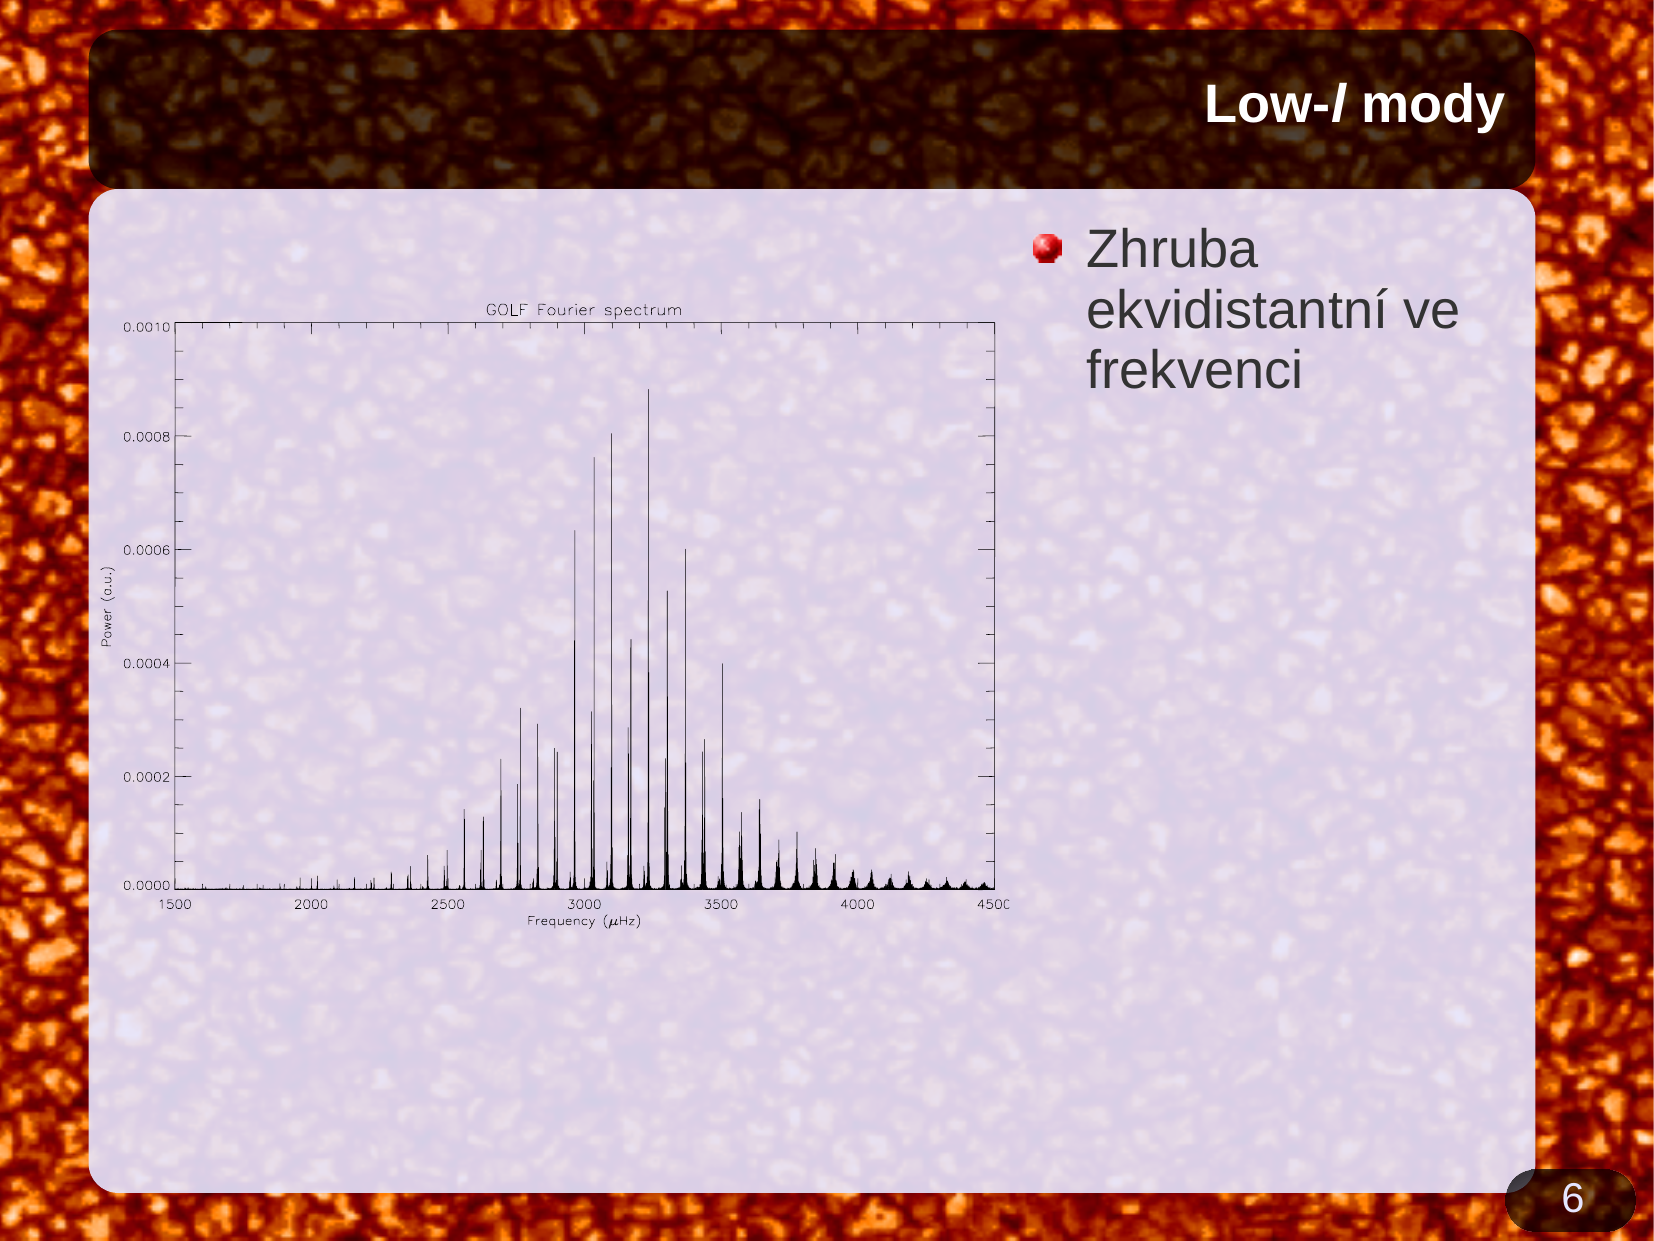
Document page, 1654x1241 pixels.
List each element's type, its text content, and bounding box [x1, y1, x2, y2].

picture [0, 0, 1654, 1241]
list Zhruba ekvidistantní ve frekvenci [1033, 218, 1477, 1164]
title Low-l mody [118, 59, 1506, 148]
